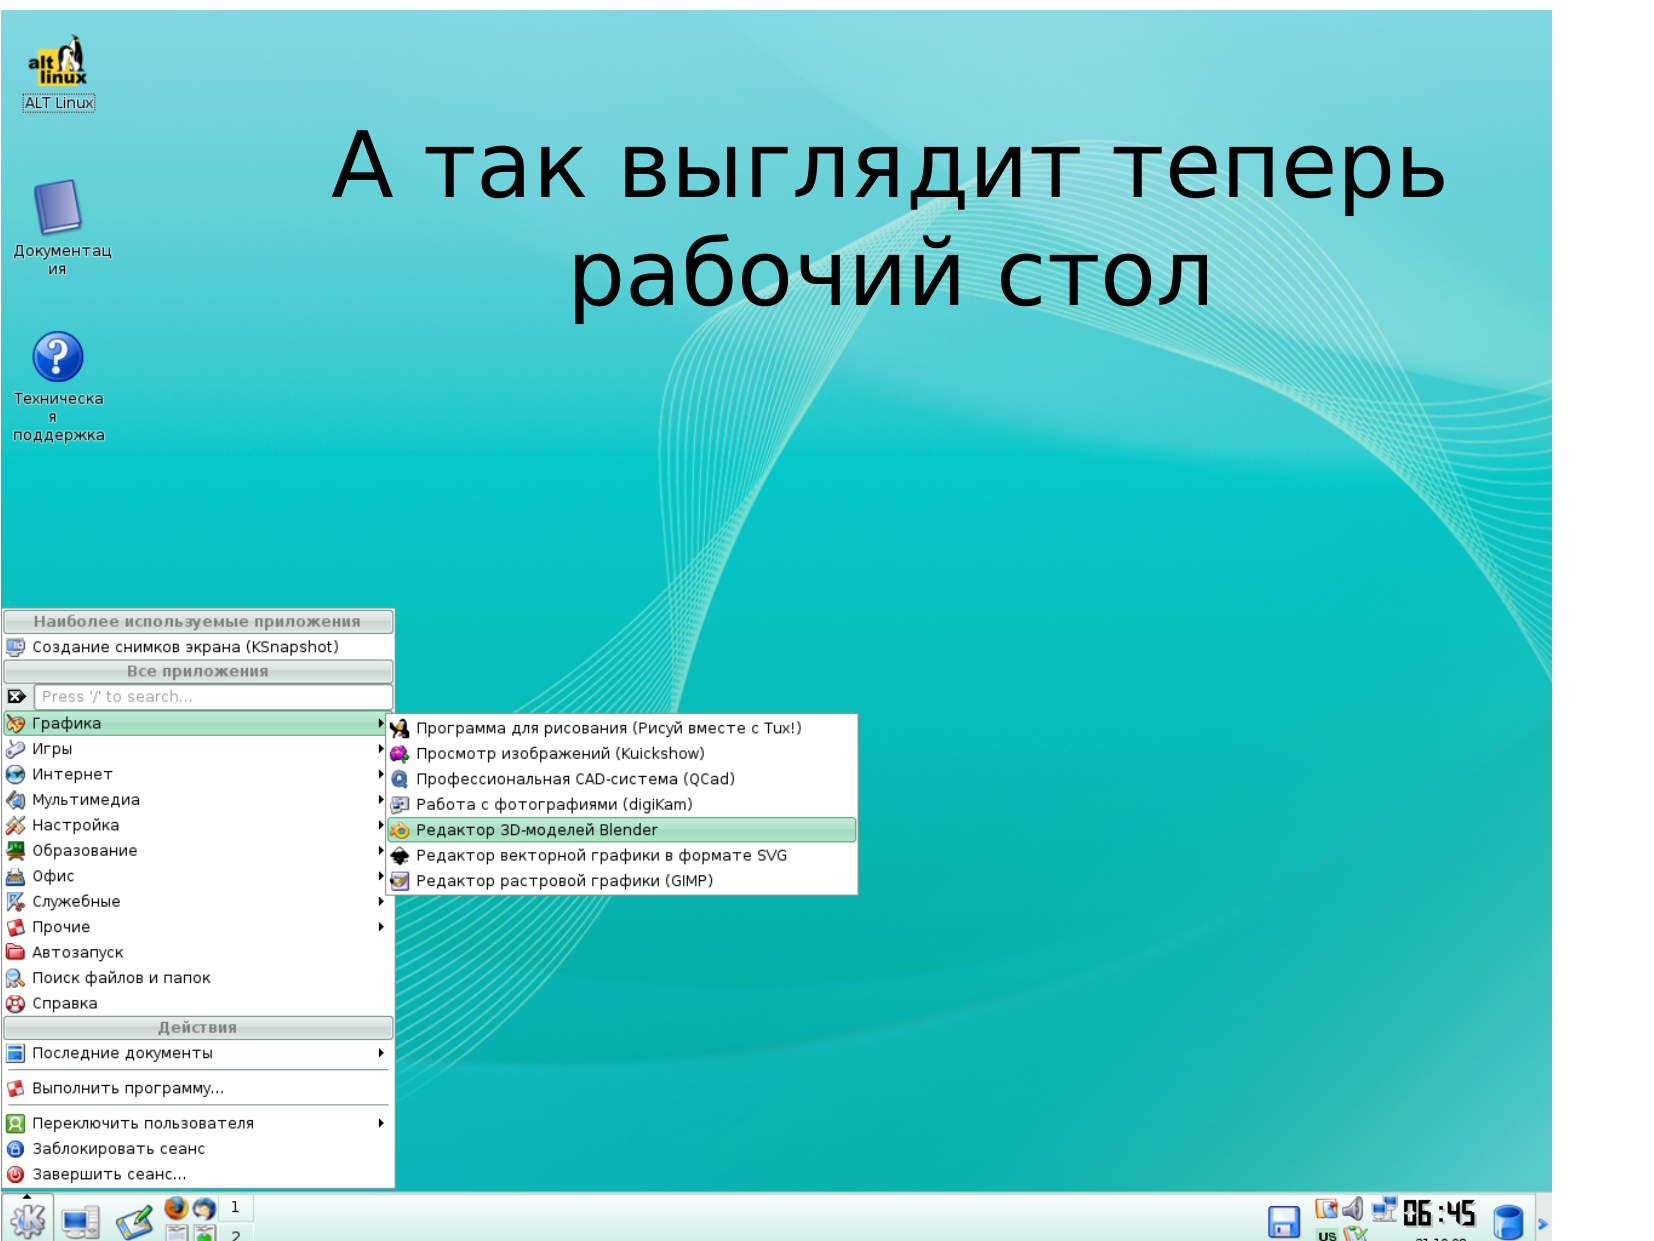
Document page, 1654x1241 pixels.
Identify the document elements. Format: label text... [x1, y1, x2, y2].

title А так выглядит теперь рабочий стол [147, 112, 1636, 327]
picture [1, 10, 1552, 1241]
